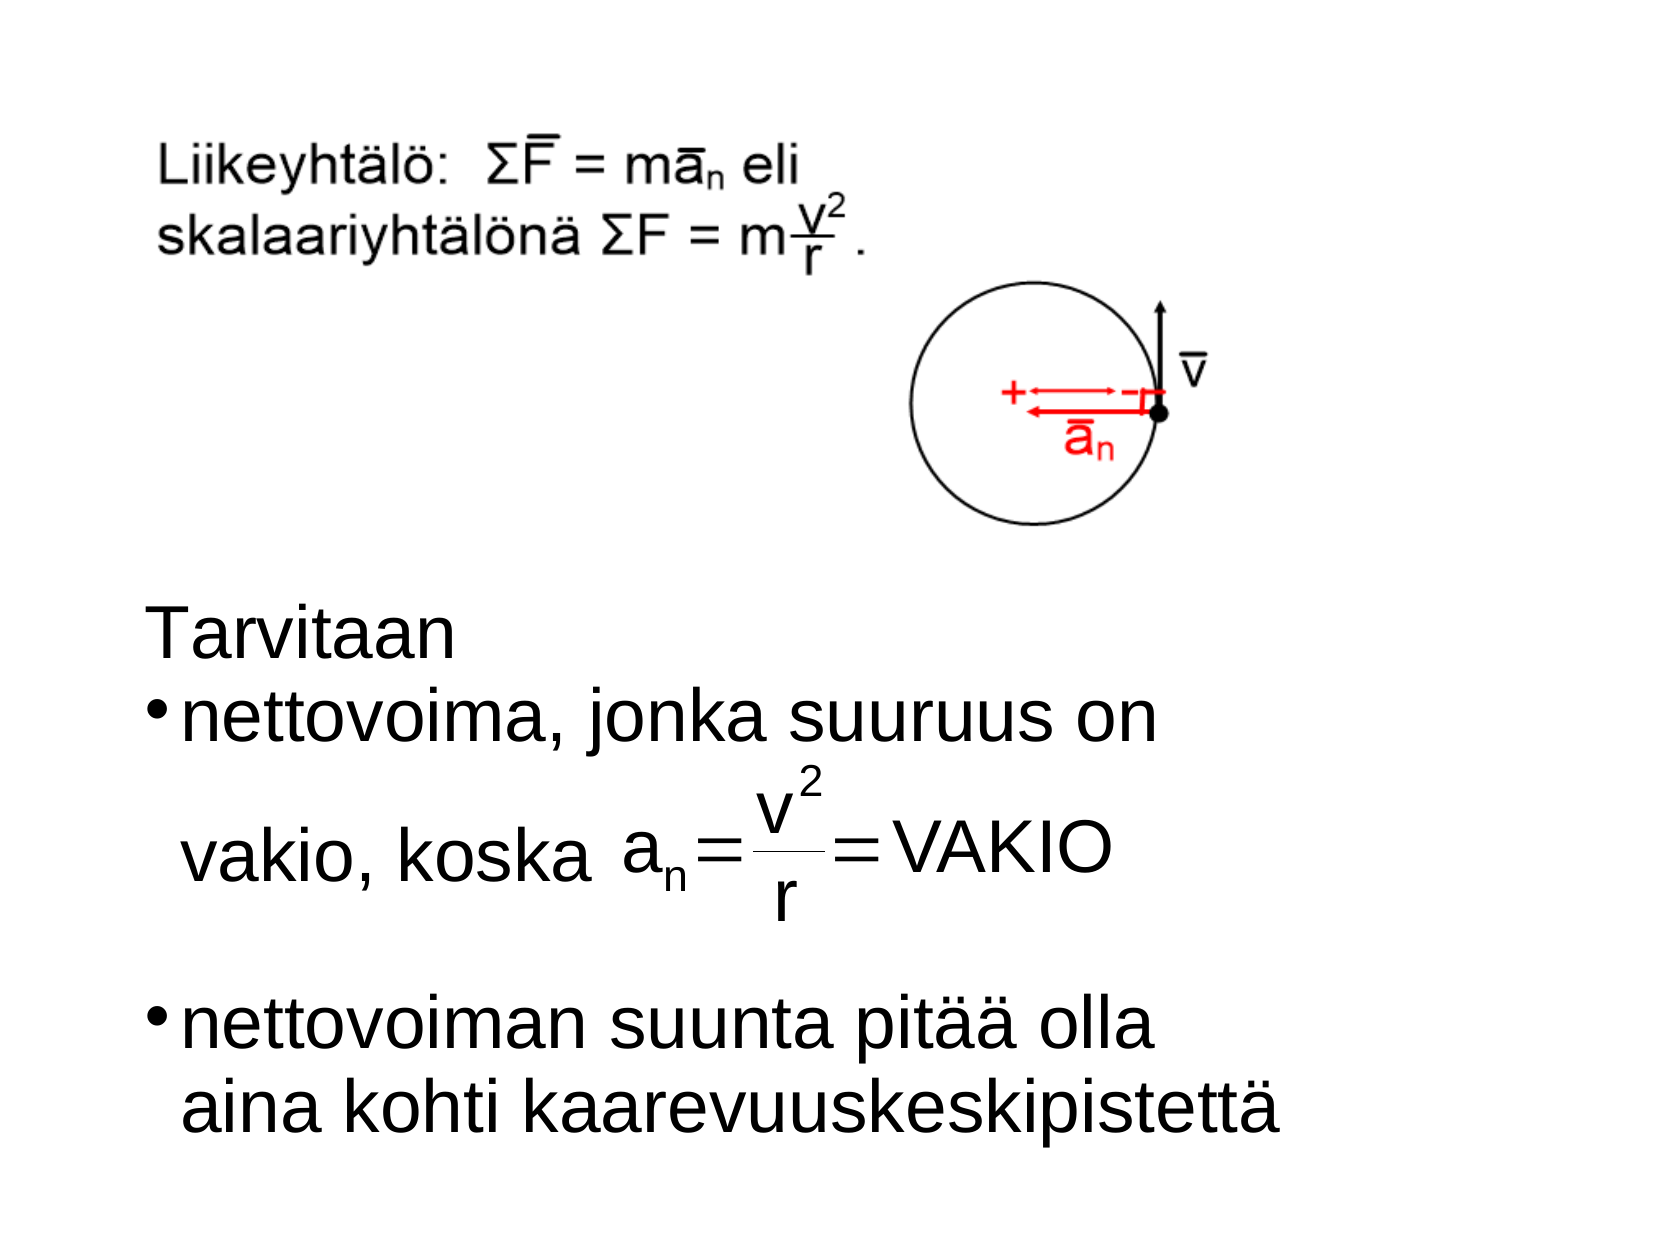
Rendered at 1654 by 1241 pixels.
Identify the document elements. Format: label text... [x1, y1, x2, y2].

chart [614, 755, 1122, 937]
text_box Tarvitaan nettovoima, jonka suuruus on vakio, koska nettovoiman suunta pitää olla aina kohti kaarevuuskeskipistettä [129, 578, 1311, 1154]
picture [111, 81, 1264, 579]
